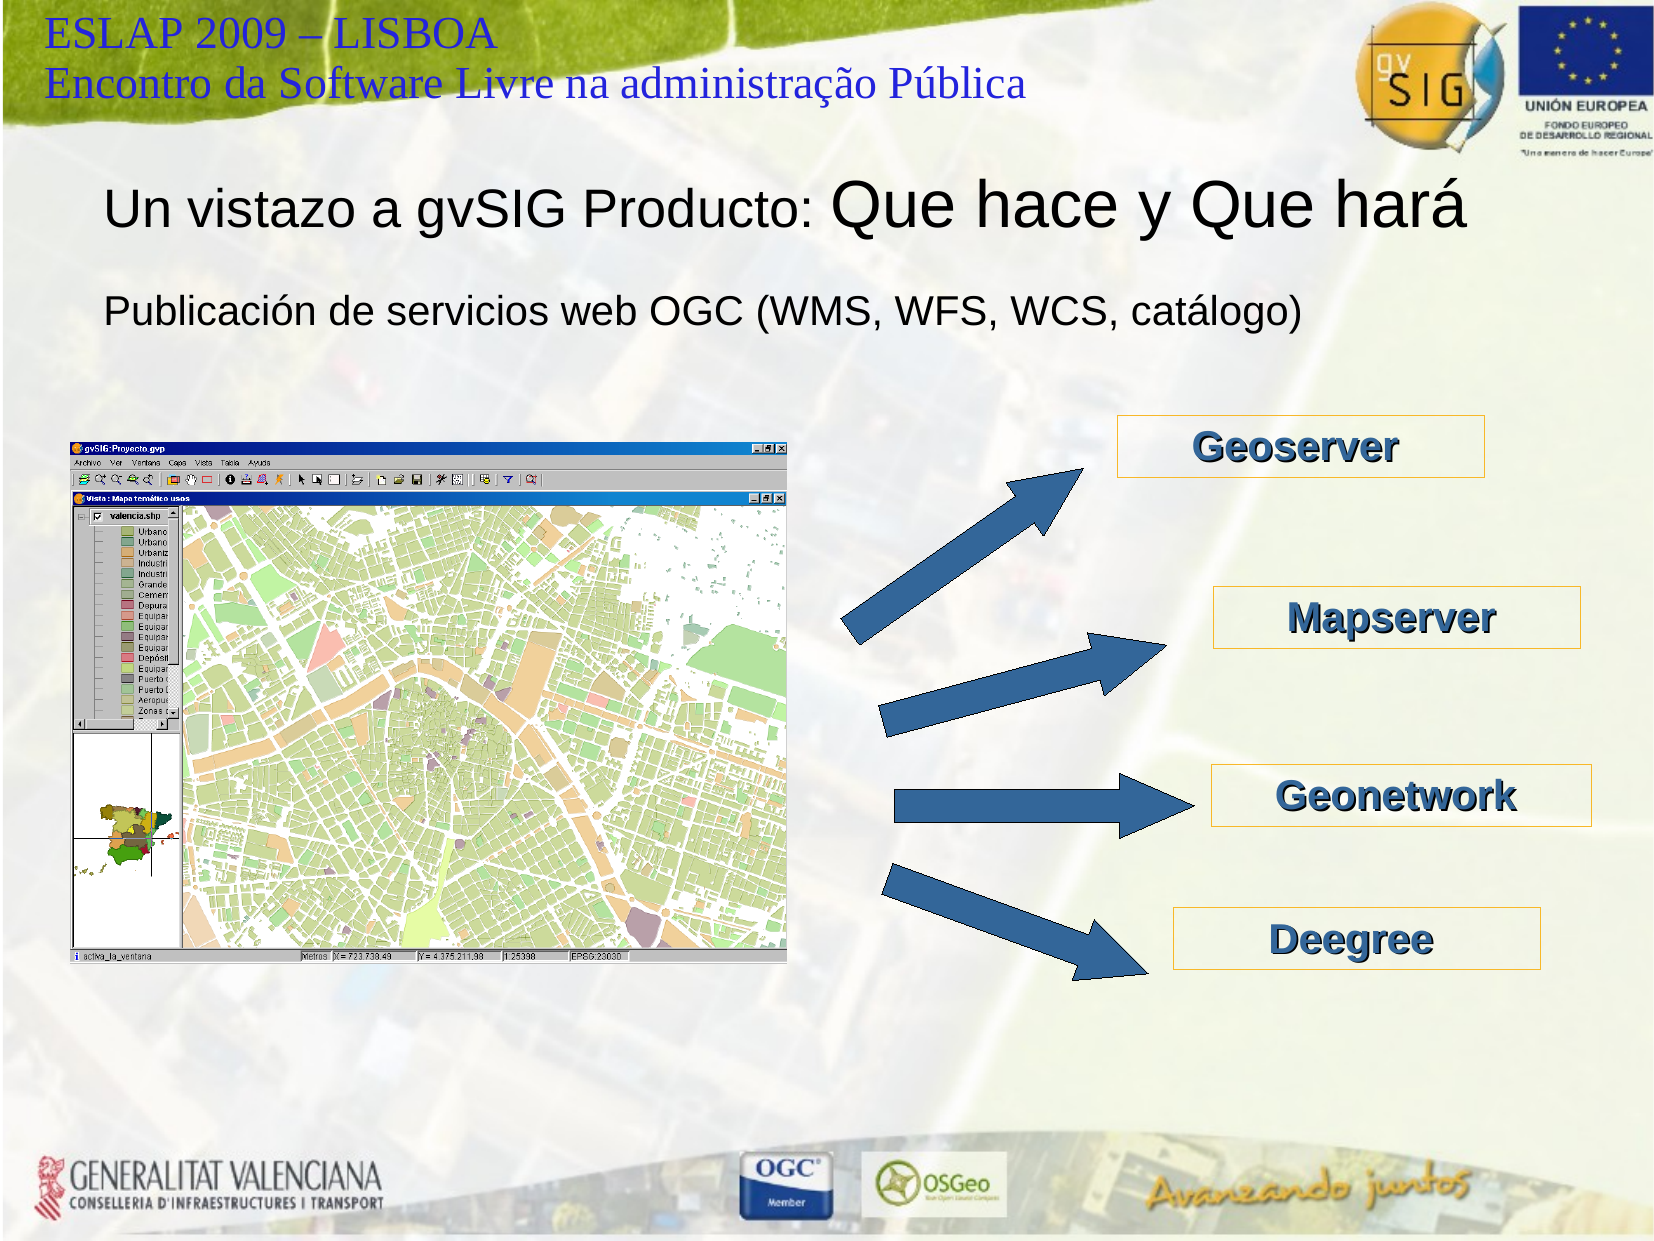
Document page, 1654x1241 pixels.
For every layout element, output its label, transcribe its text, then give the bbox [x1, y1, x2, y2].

text_box Un vistazo a gvSIG Producto: Que hace y Que hará Publicación de servicios web OGC (WMS, WFS, WCS, catálogo) [88, 159, 1565, 362]
text_box [878, 632, 1167, 738]
text_box Deegree [1173, 907, 1541, 970]
text_box Mapserver [1213, 586, 1581, 649]
text_box Geoserver [1117, 415, 1485, 478]
text_box [894, 773, 1195, 839]
text_box [881, 863, 1149, 981]
picture [2, 0, 1654, 1241]
text_box Geonetwork [1211, 764, 1592, 827]
text_box [840, 468, 1084, 645]
